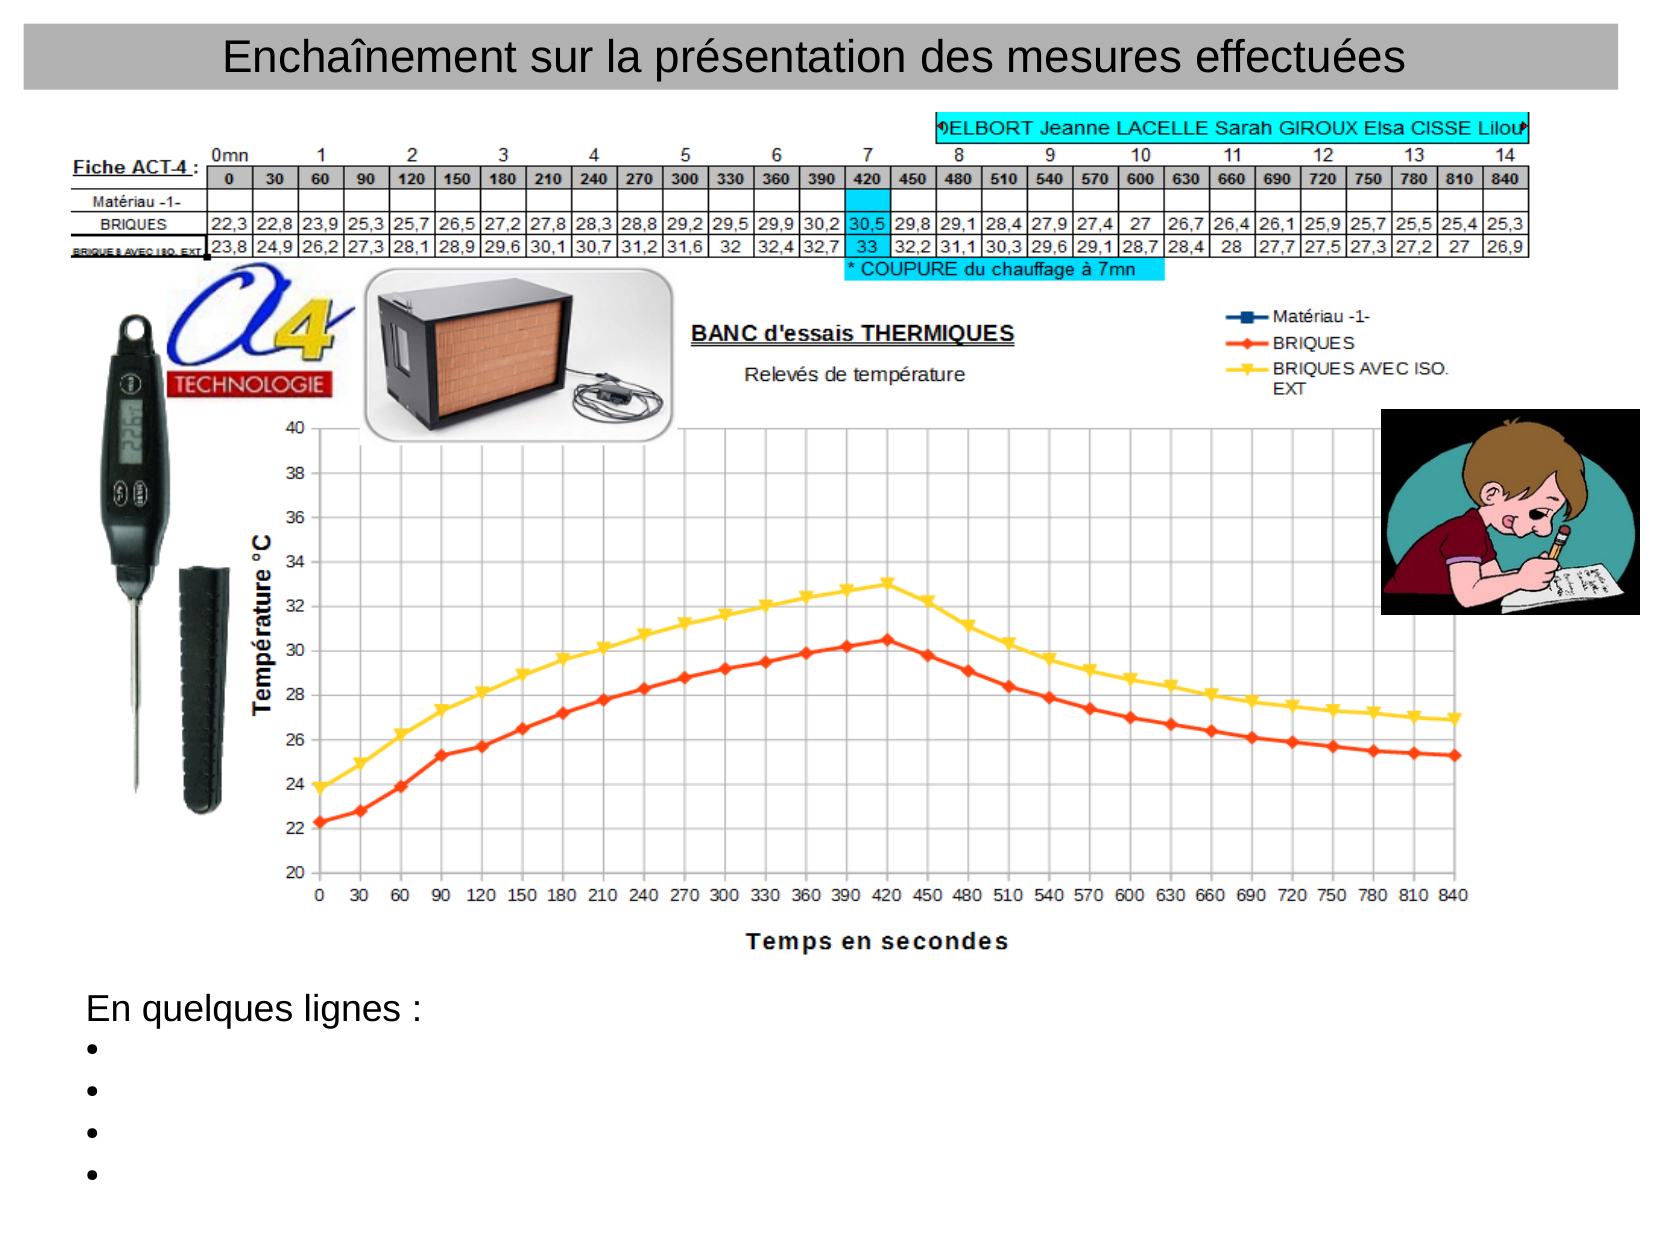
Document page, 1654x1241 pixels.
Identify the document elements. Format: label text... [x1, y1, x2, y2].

text_box Enchaînement sur la présentation des mesures effectuées [23, 23, 1619, 90]
text_box En quelques lignes : [70, 980, 1571, 1206]
picture [70, 112, 1640, 980]
